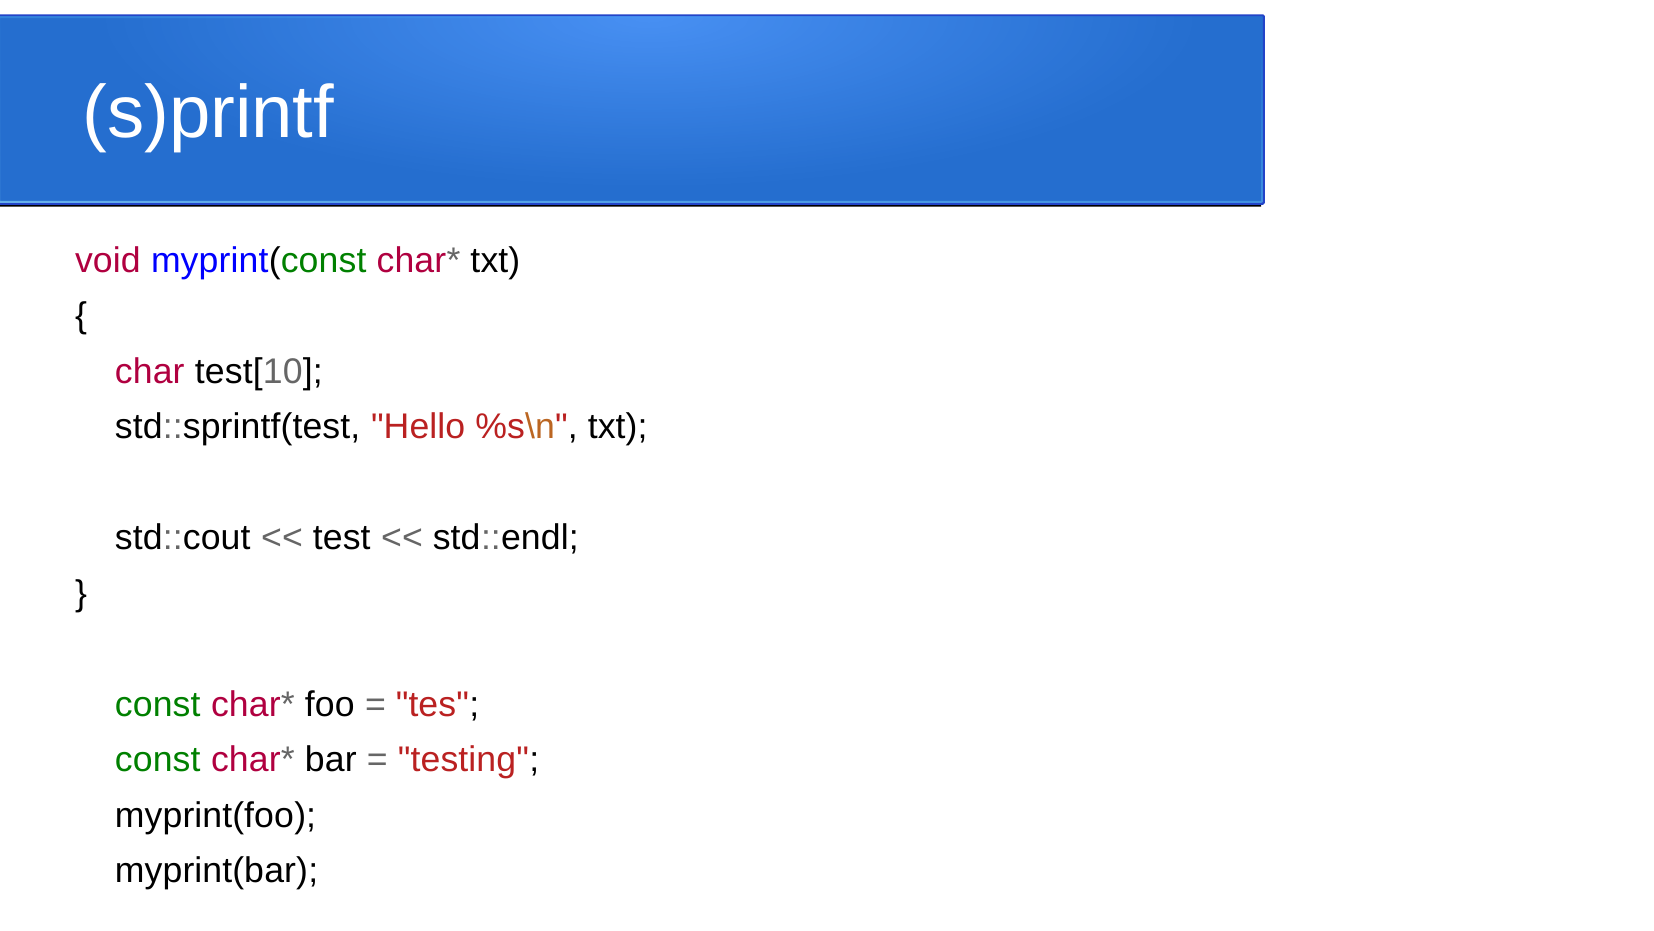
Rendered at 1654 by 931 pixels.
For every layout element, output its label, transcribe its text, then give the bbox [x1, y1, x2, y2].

title (s)printf [82, 35, 1235, 189]
list void myprint(const char* txt) { char test[10]; std::sprintf(test, "Hello %s\n", txt); std::cout << test << std::endl; } const char* foo = "tes"; const char* bar = "testing"; myprint(foo); myprint(bar); [75, 240, 1564, 901]
